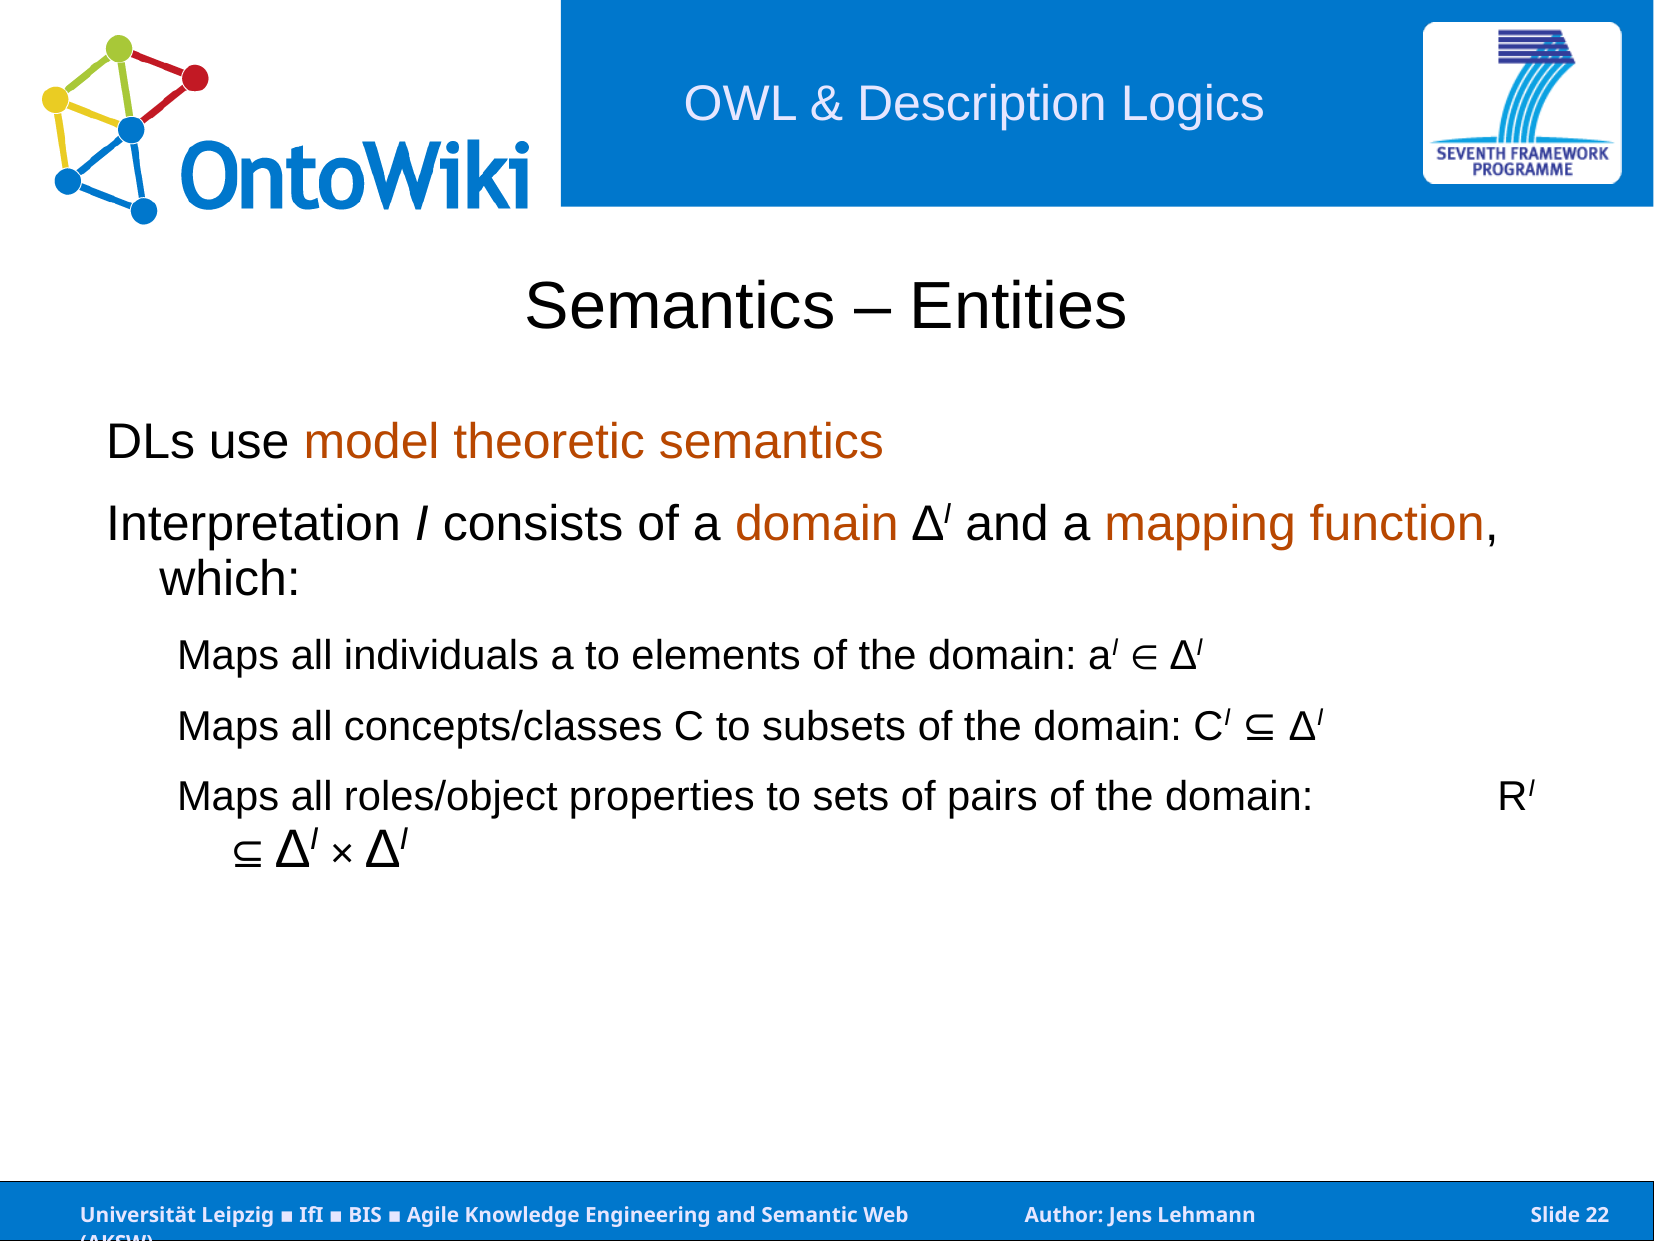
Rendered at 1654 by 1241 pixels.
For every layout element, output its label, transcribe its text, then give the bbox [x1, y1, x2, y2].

title Semantics – Entities [82, 243, 1571, 368]
list DLs use model theoretic semantics Interpretation I consists of a domain ∆I and a mapping function, which: Maps all individuals a to elements of the domain: aI ∈ ∆I Maps all concepts/classes C to subsets of the domain: CI ⊆ ΔI Maps all roles/object properties to sets of pairs of the domain: RI ⊆ ∆I × ∆I [88, 413, 1577, 1136]
picture [1423, 22, 1622, 184]
picture [41, 34, 532, 231]
